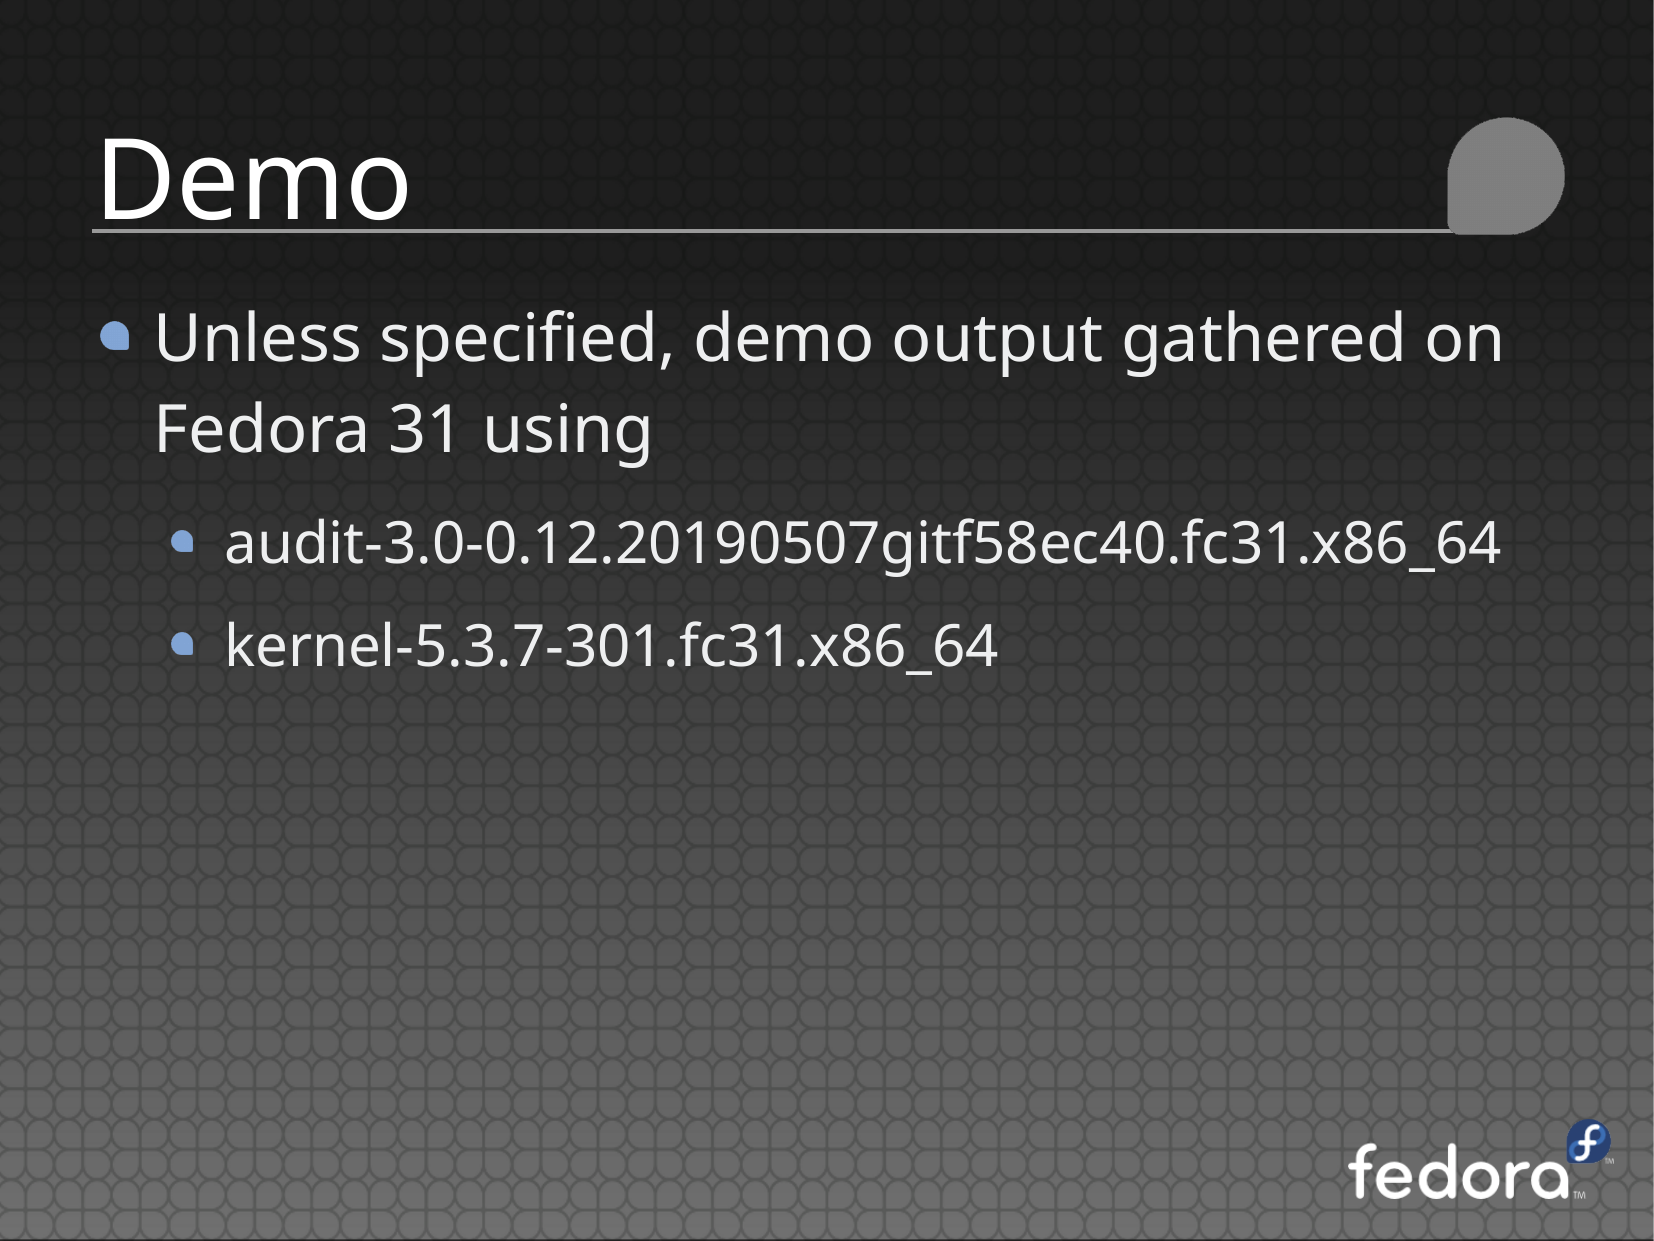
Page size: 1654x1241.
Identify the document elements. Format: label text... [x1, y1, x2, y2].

title Demo [94, 100, 1426, 251]
picture [0, 0, 1654, 1241]
list Unless specified, demo output gathered on Fedora 31 using audit-3.0-0.12.20190507gitf58ec40.fc31.x86_64 kernel-5.3.7-301.fc31.x86_64 [82, 290, 1571, 1119]
